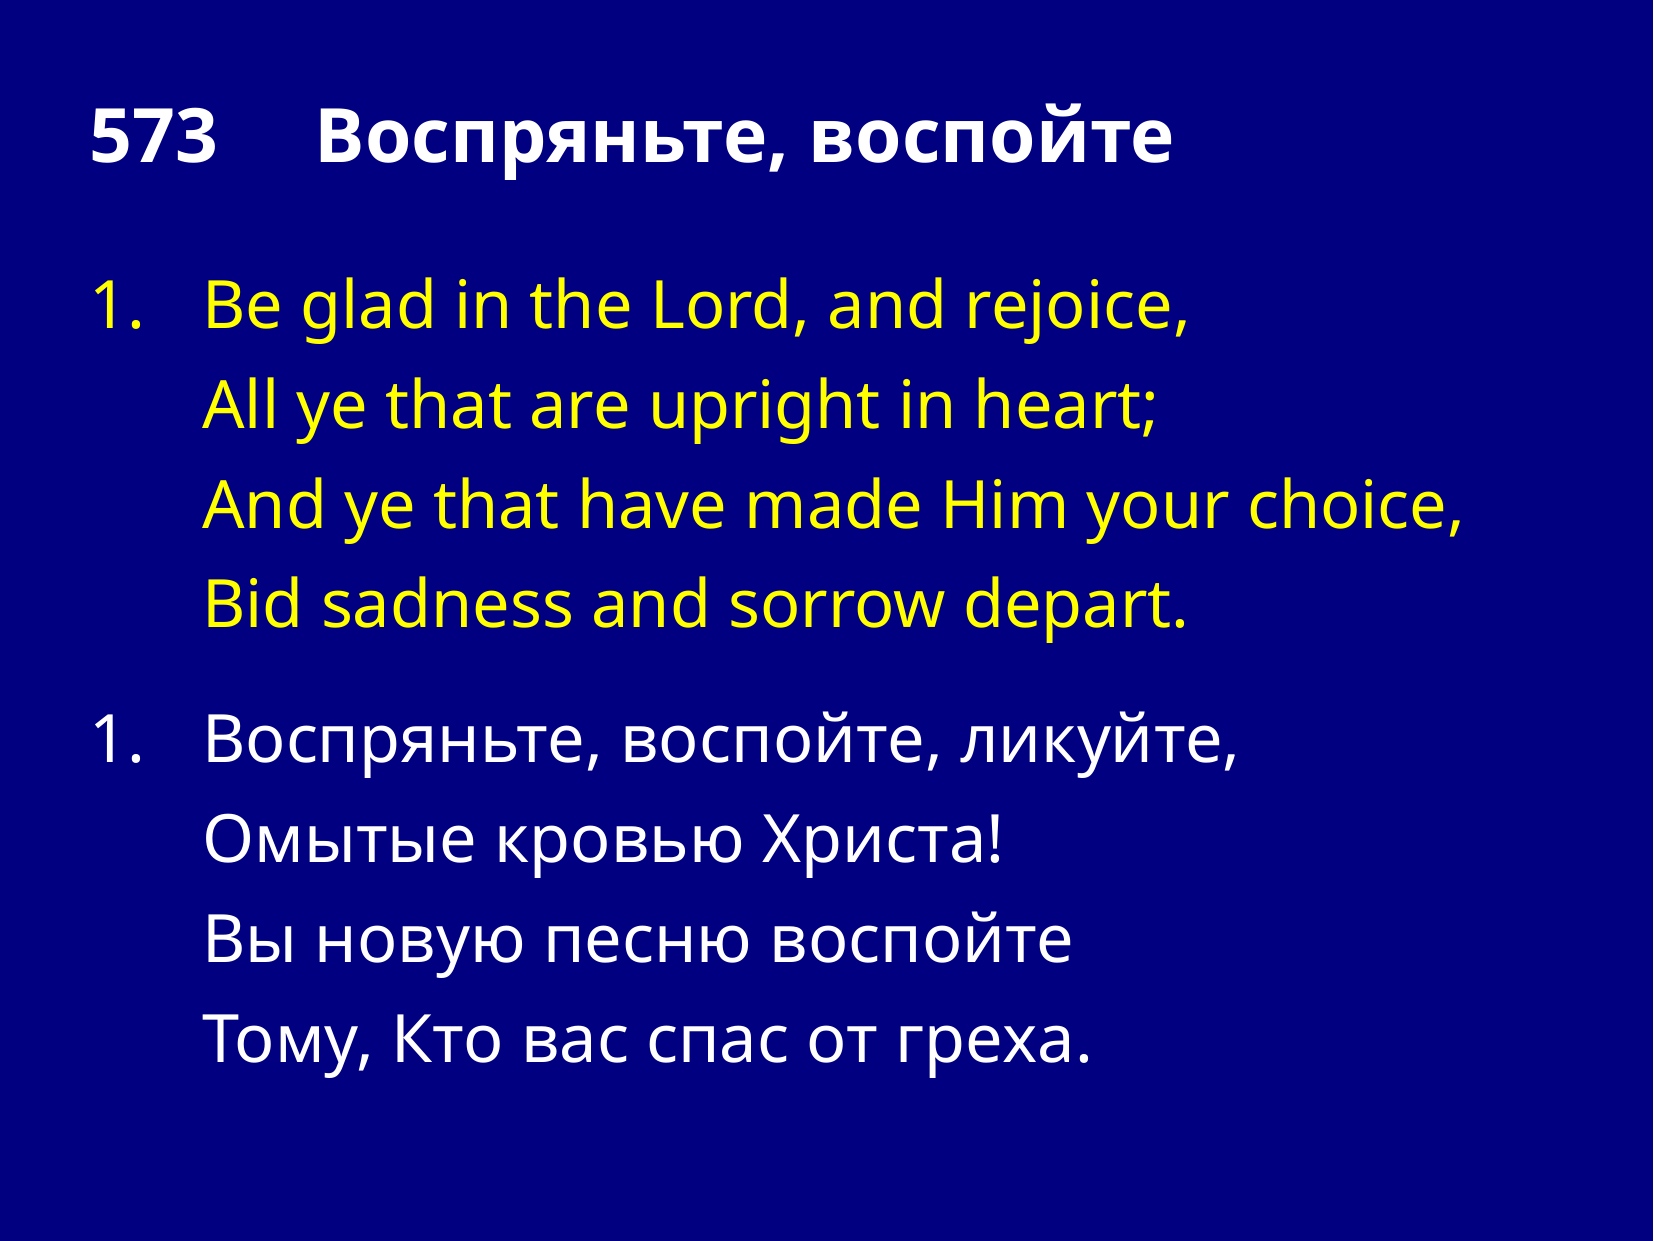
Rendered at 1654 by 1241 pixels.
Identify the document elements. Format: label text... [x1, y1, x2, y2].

text_box 1. Be glad in the Lord, and rejoice, All ye that are upright in heart; And ye that have made Him your choice, Bid sadness and sorrow depart. [75, 150, 1653, 638]
text_box 1. Воспряньте, воспойте, ликуйте, Омытые кровью Христа! Вы новую песню воспойте Тому, Кто вас спас от греха. [75, 675, 1576, 1163]
text_box 573 Воспряньте, воспойте [75, 75, 1576, 188]
